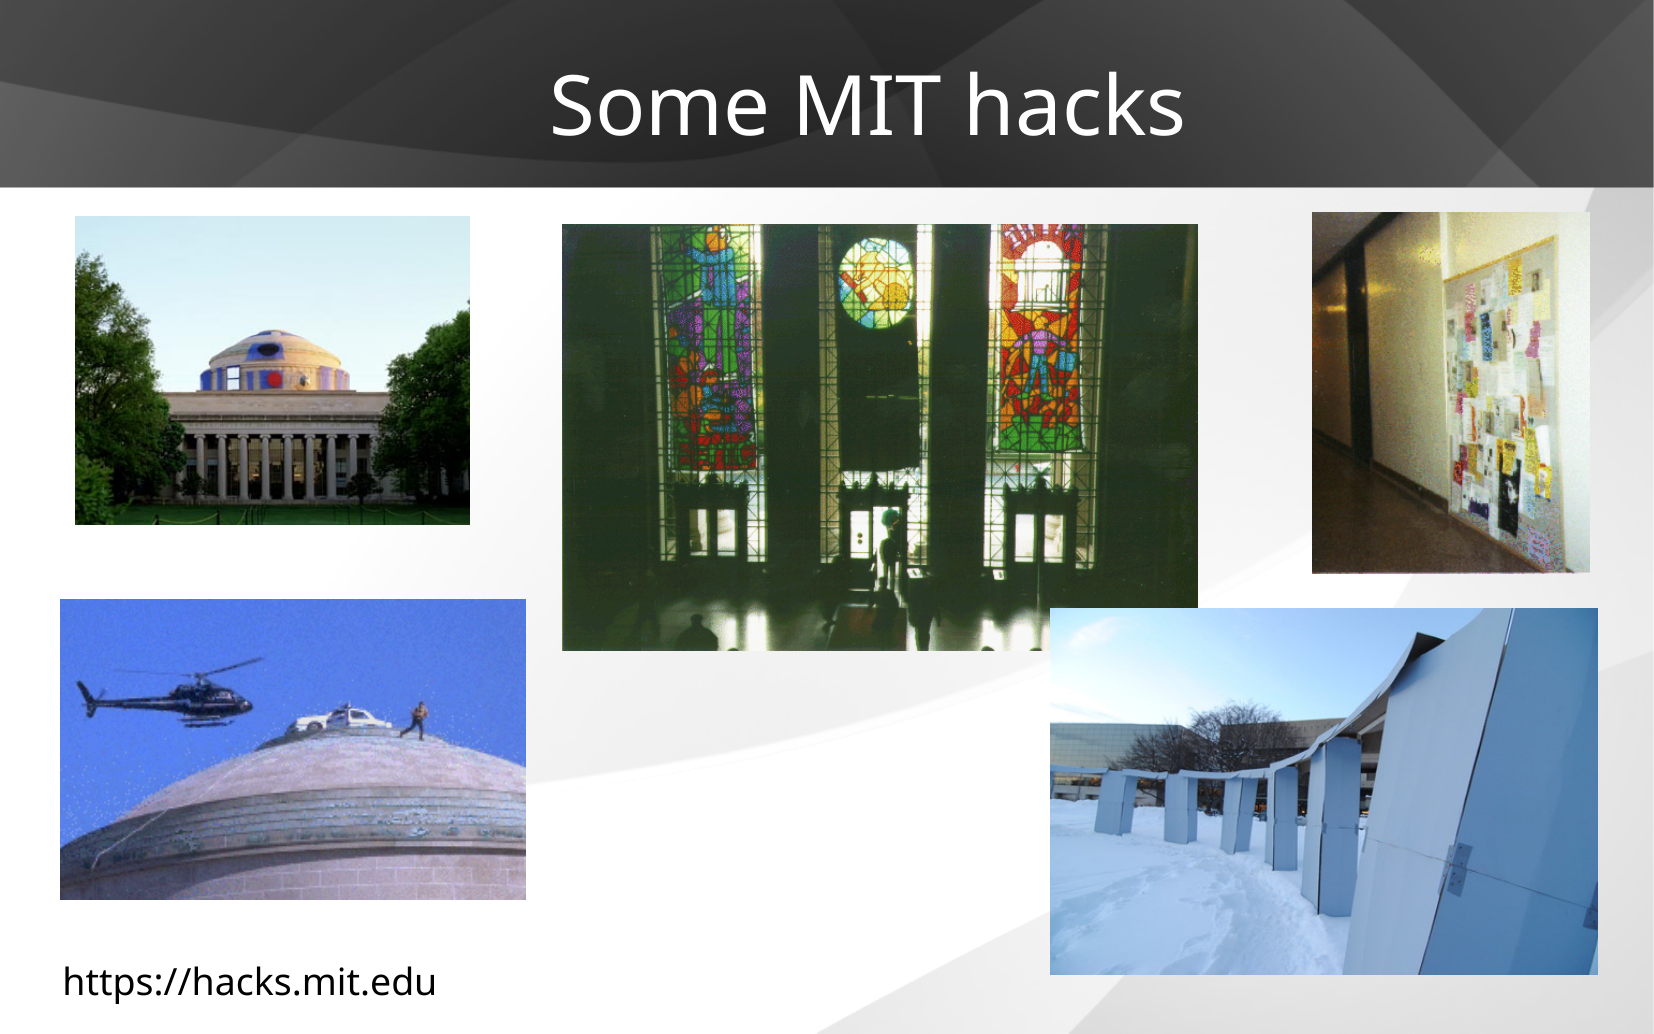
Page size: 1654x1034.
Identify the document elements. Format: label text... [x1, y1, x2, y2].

picture [0, 0, 1654, 1034]
text_box https://hacks.mit.edu [47, 948, 1051, 1013]
title Some MIT hacks [124, 0, 1613, 208]
